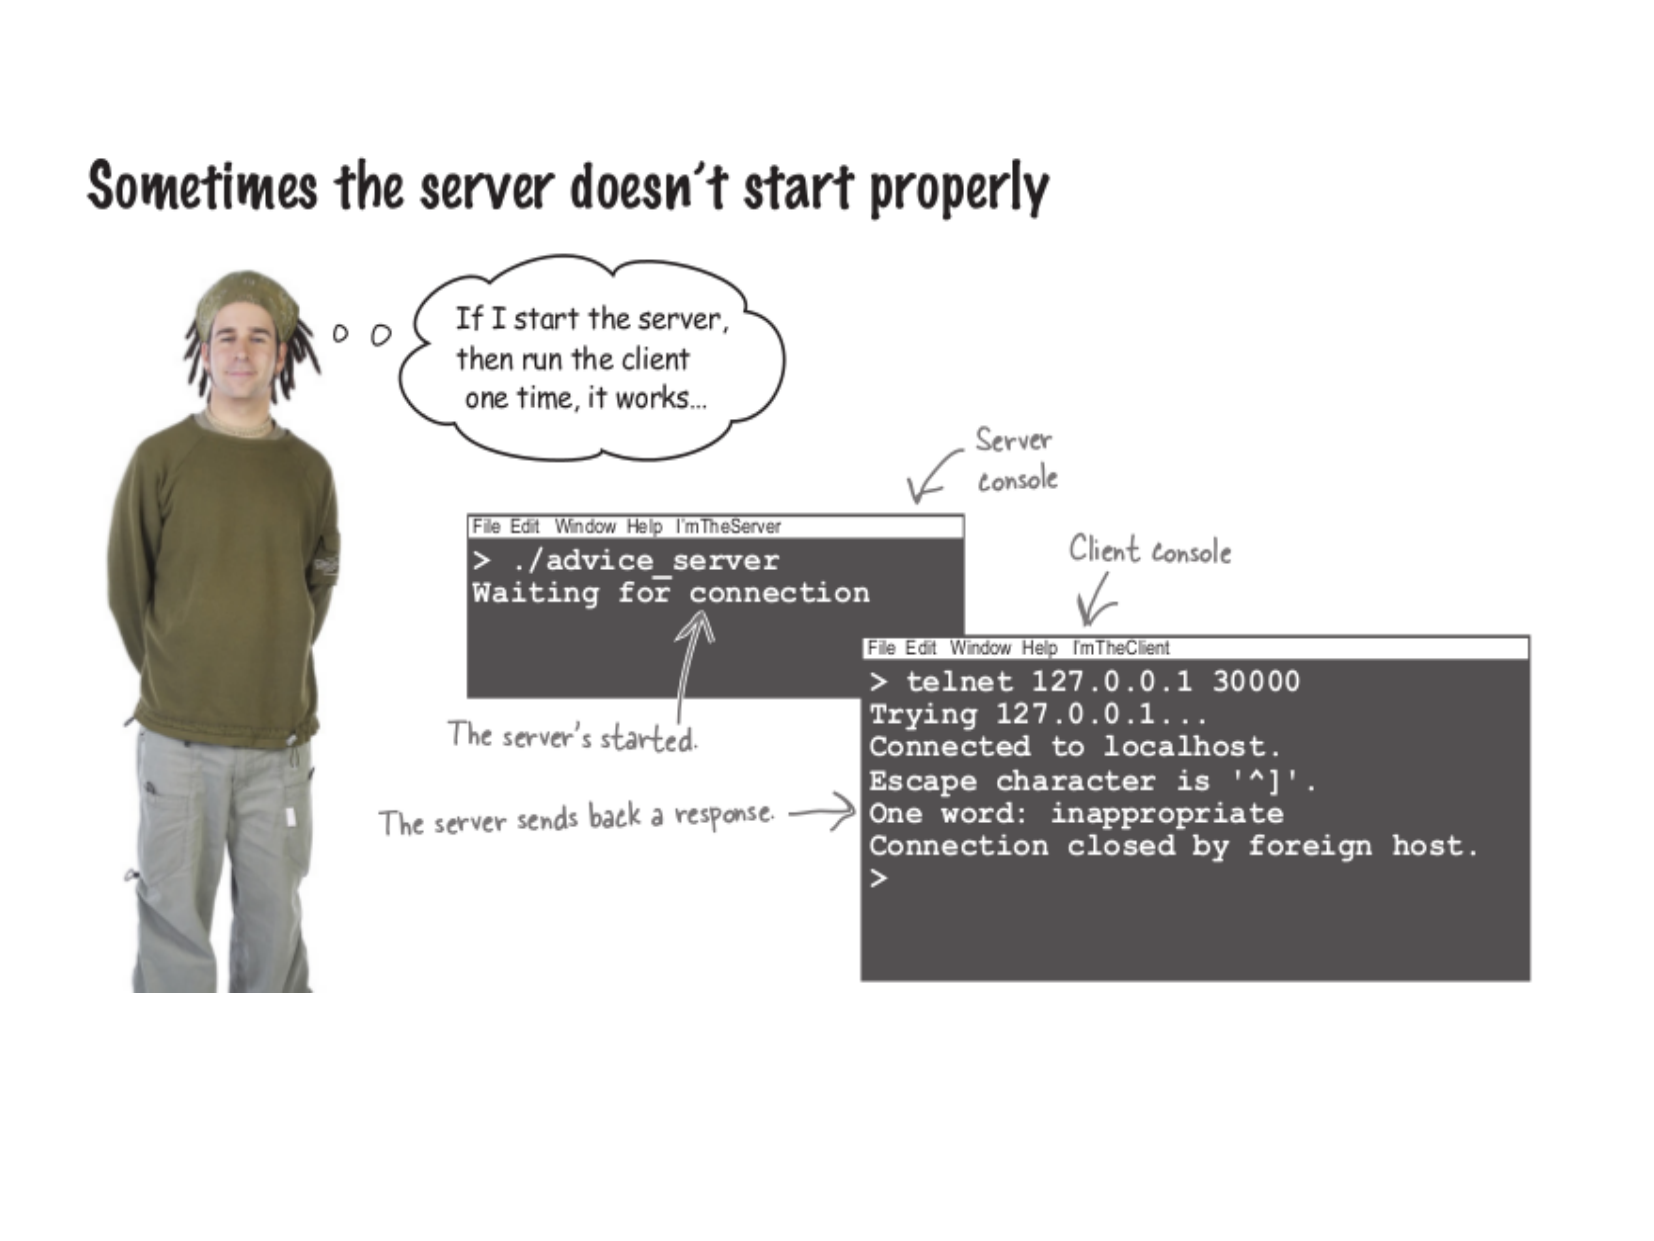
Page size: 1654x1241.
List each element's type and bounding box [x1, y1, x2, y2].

picture [59, 153, 1583, 993]
